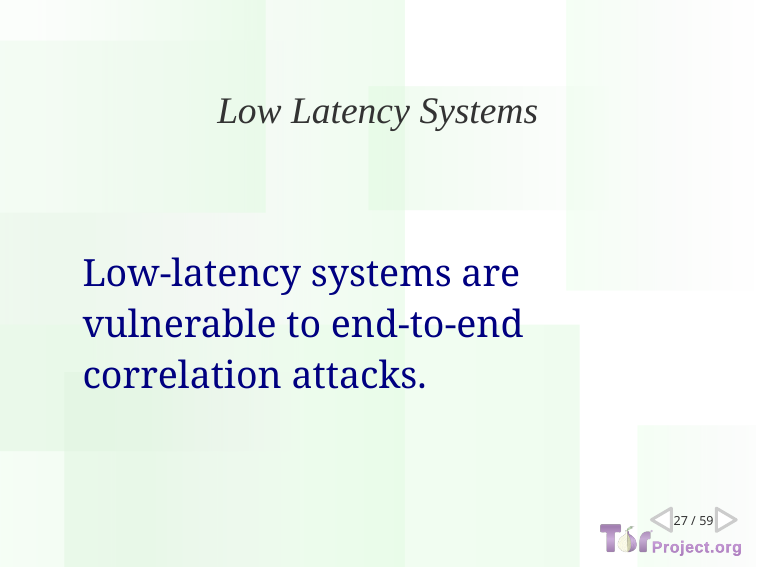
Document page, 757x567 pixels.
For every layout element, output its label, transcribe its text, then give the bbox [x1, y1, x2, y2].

text_box Low-latency systems are vulnerable to end-to-end correlation attacks. [0, 138, 756, 508]
text_box Low Latency Systems [69, 82, 687, 138]
picture [0, 0, 757, 567]
